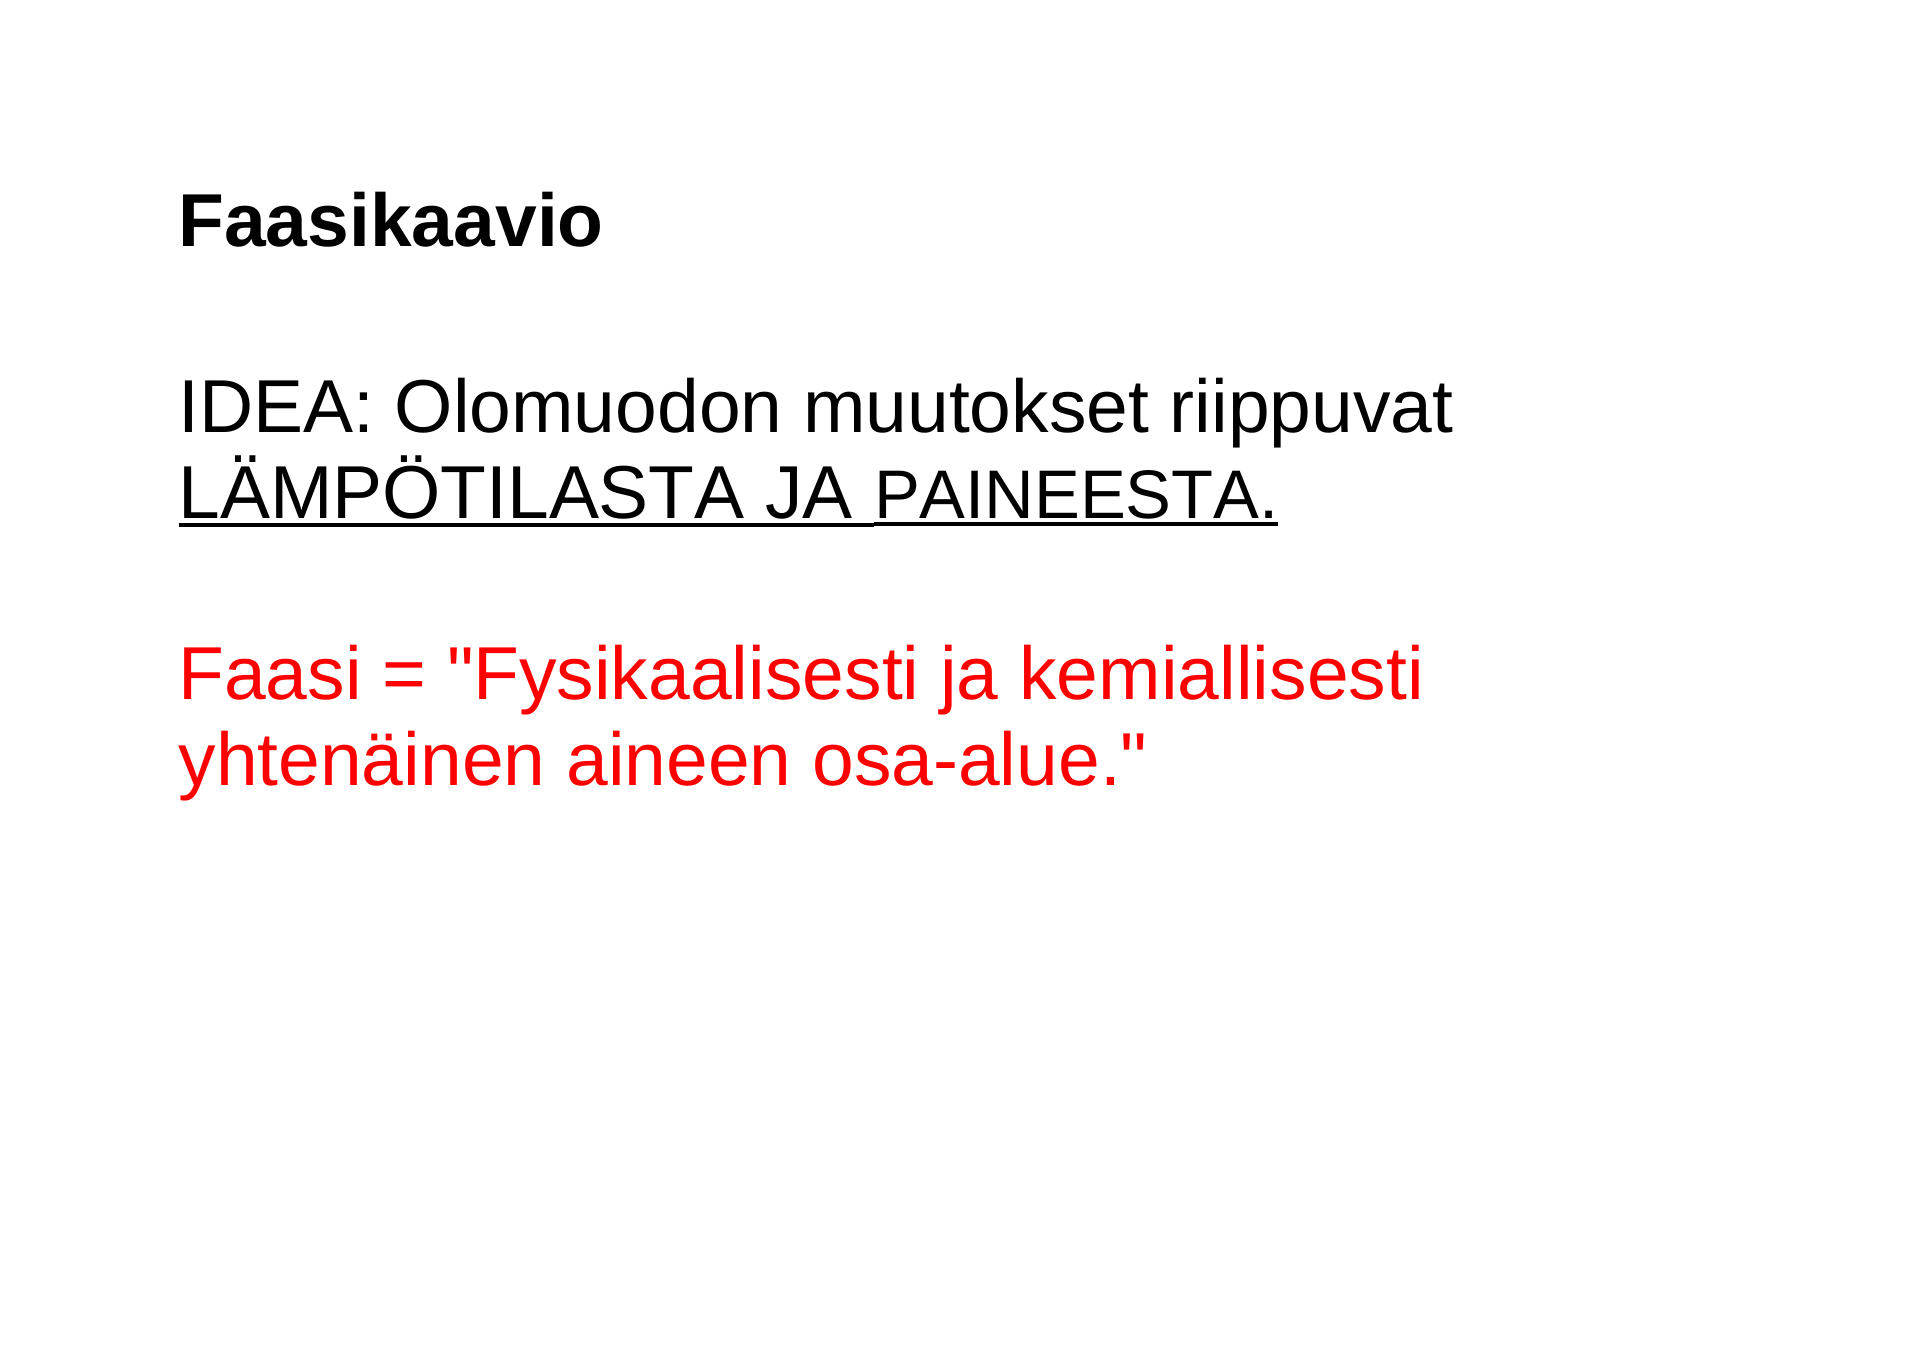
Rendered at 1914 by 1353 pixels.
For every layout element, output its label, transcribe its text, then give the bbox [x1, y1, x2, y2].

text_box Faasikaavio IDEA: Olomuodon muutokset riippuvat LÄMPÖTILASTA JA PAINEESTA. Faasi = "Fysikaalisesti ja kemiallisesti yhtenäinen aineen osa-alue." [163, 167, 1699, 875]
